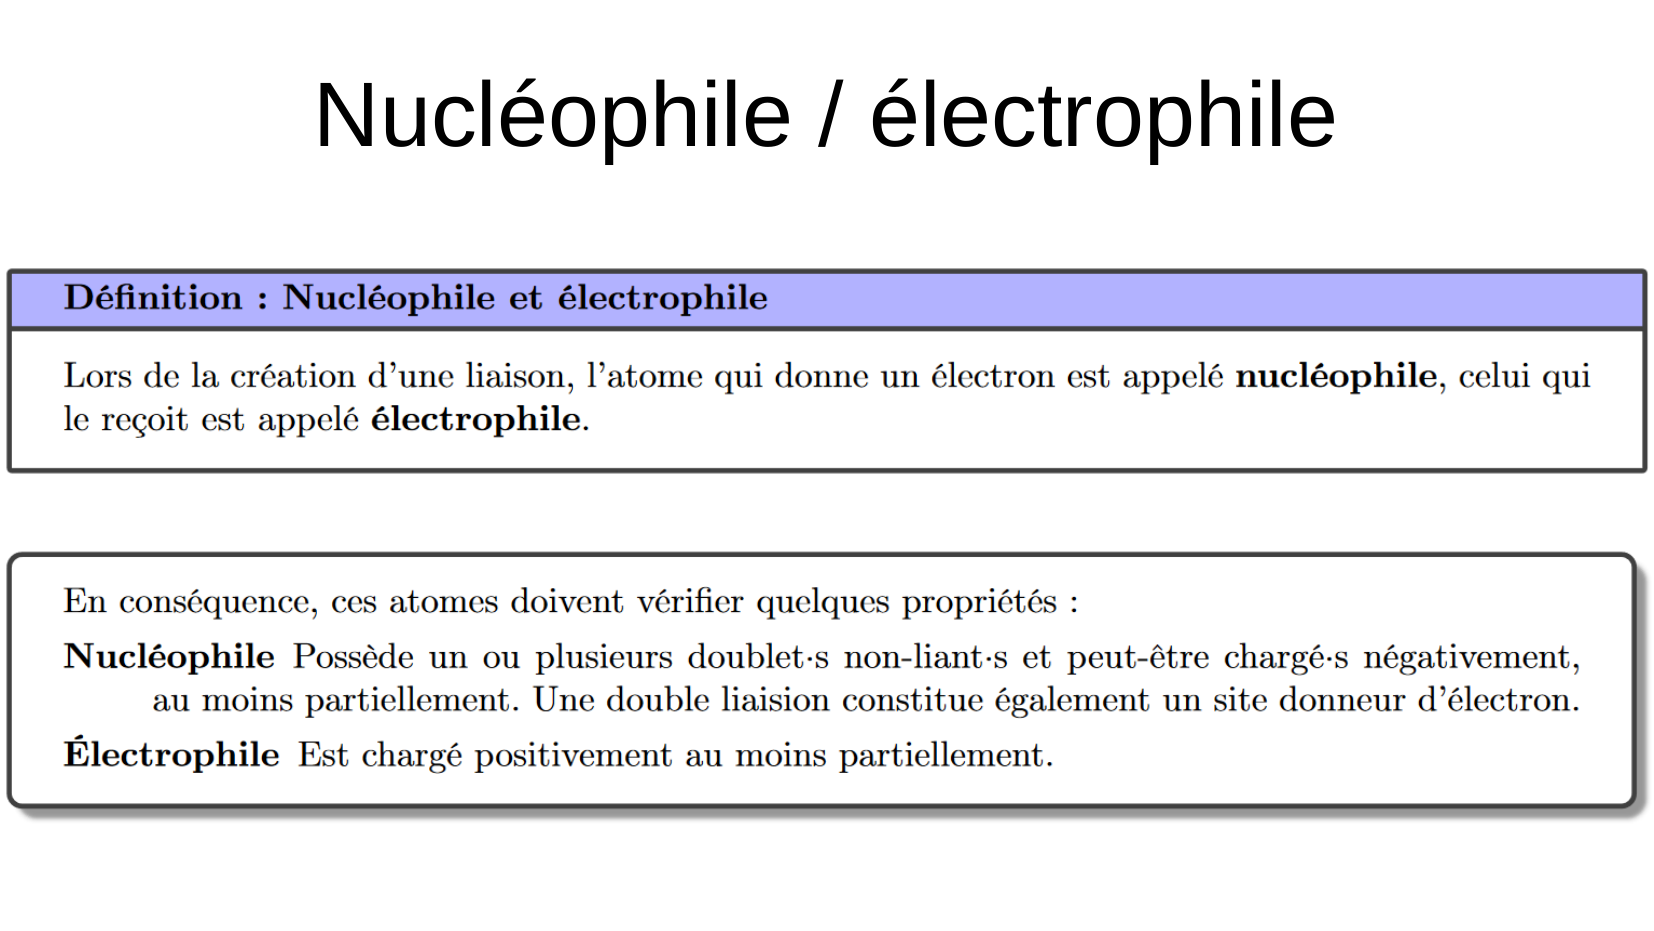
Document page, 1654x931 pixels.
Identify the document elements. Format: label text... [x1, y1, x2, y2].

picture [0, 543, 1654, 829]
picture [0, 263, 1654, 478]
title Nucléophile / électrophile [82, 37, 1571, 193]
